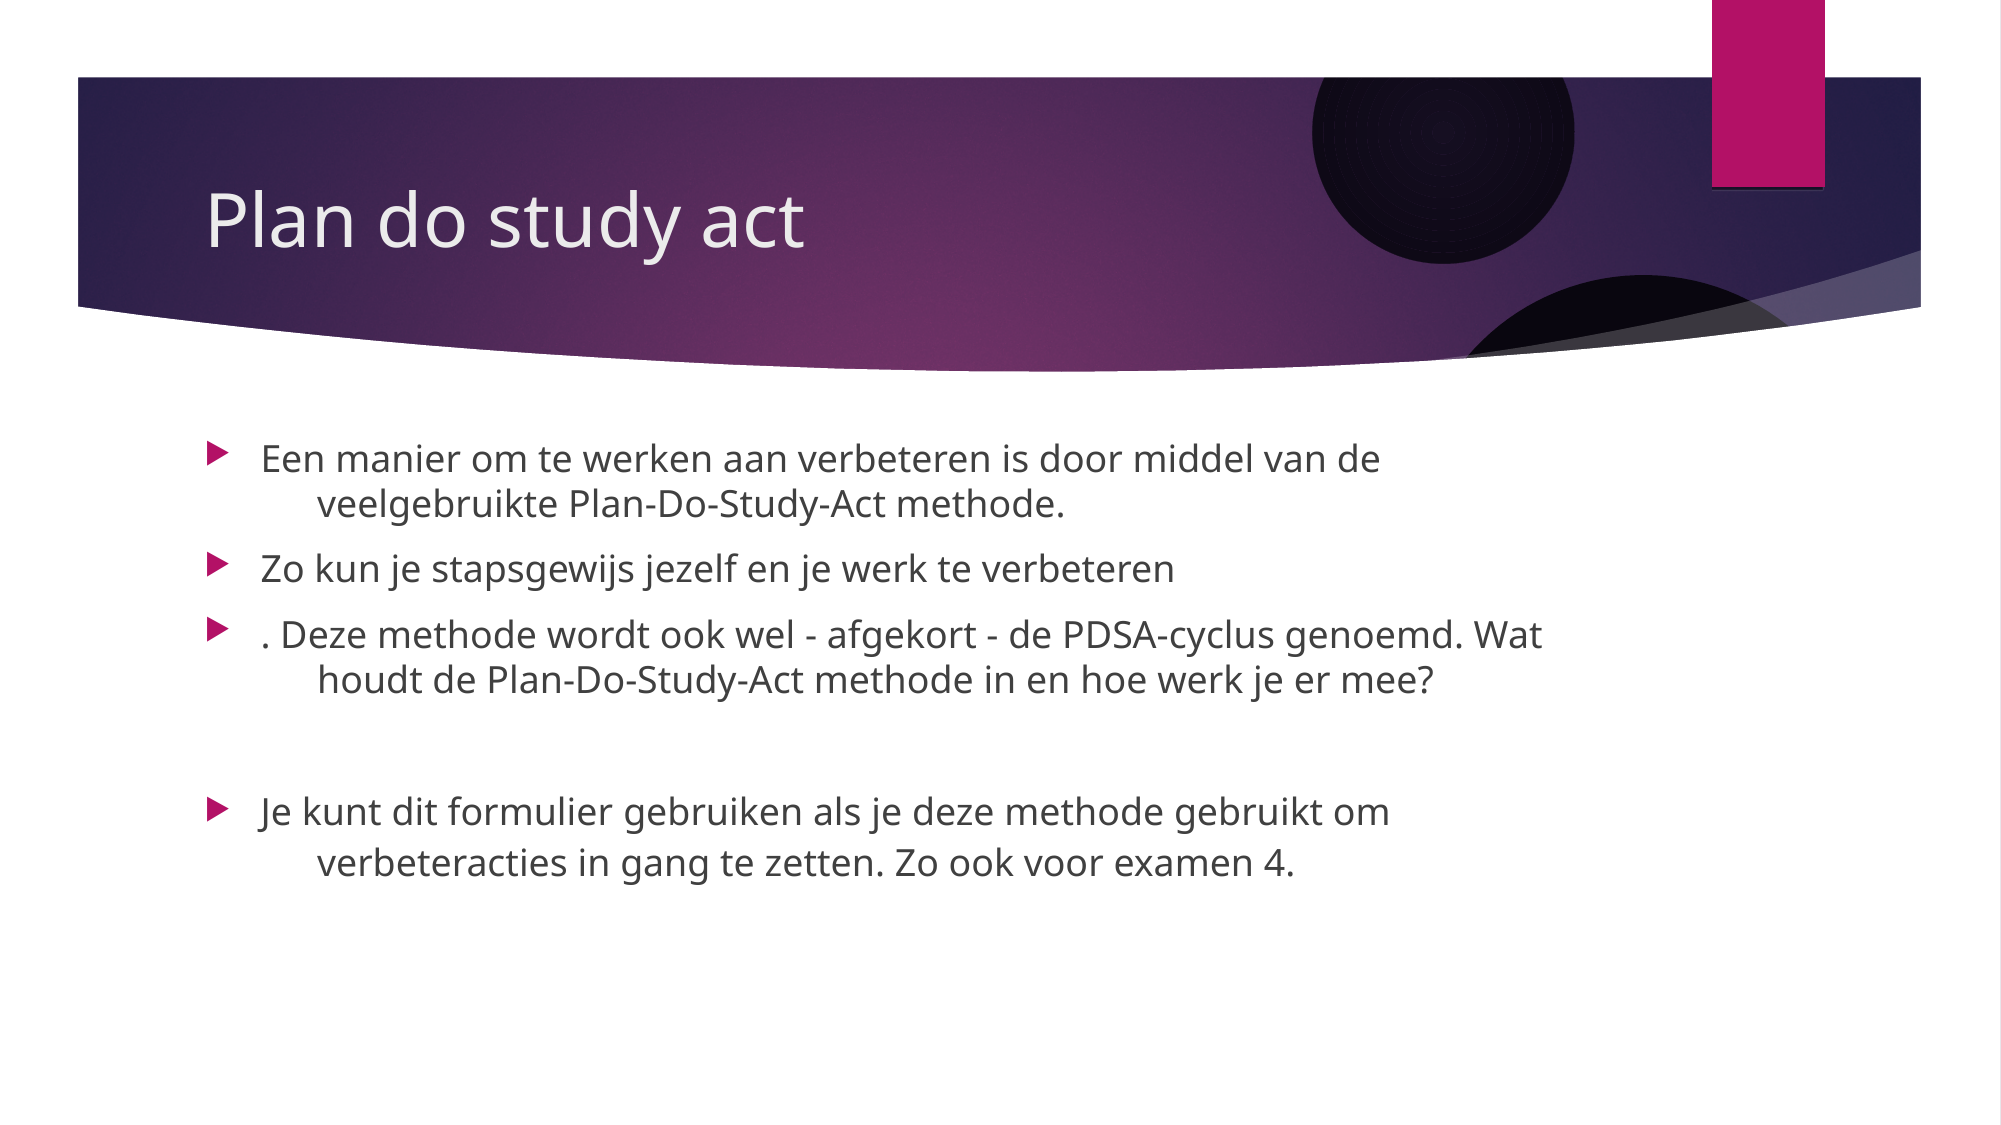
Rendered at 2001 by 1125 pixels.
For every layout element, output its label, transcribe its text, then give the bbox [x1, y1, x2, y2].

list Een manier om te werken aan verbeteren is door middel van de veelgebruikte Plan-Do-Study-Act methode. Zo kun je stapsgewijs jezelf en je werk te verbeteren . Deze methode wordt ook wel - afgekort - de PDSA-cyclus genoemd. Wat houdt de Plan-Do-Study-Act methode in en hoe werk je er mee? Je kunt dit formulier gebruiken als je deze methode gebruikt om verbeteracties in gang te zetten. Zo ook voor examen 4. [189, 427, 1638, 988]
title Plan do study act [189, 159, 1627, 276]
